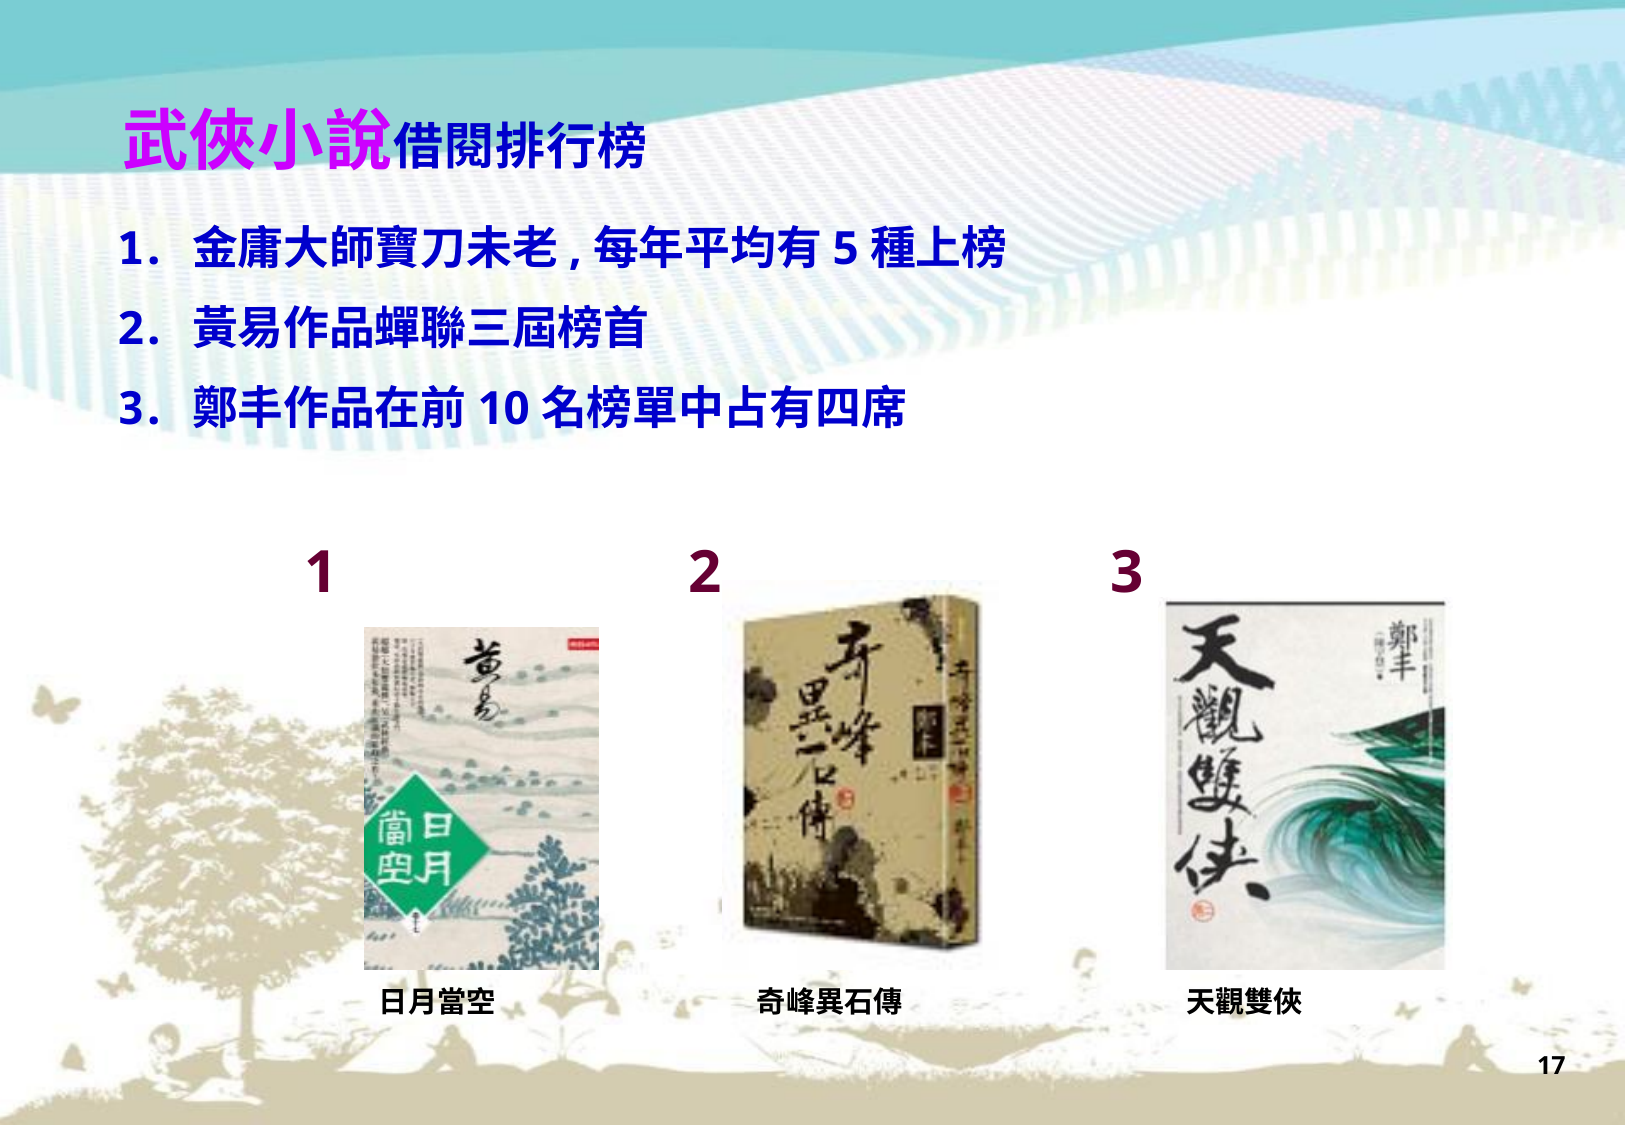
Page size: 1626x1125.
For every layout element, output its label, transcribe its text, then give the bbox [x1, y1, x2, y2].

text_box 武俠小說借閱排行榜 [107, 90, 663, 186]
text_box 奇峰異石傳 [742, 975, 919, 1026]
text_box 3 [1095, 527, 1159, 613]
text_box 金庸大師寶刀未老,每年平均有5種上榜 黃易作品蟬聯三屆榜首 鄭丰作品在前10名榜單中占有四席 [102, 208, 1344, 444]
text_box 天觀雙俠 [1171, 975, 1319, 1026]
picture [0, 0, 1625, 1125]
text_box 2 [673, 527, 737, 613]
text_box 日月當空 [364, 975, 511, 1026]
text_box 1 [289, 527, 353, 613]
